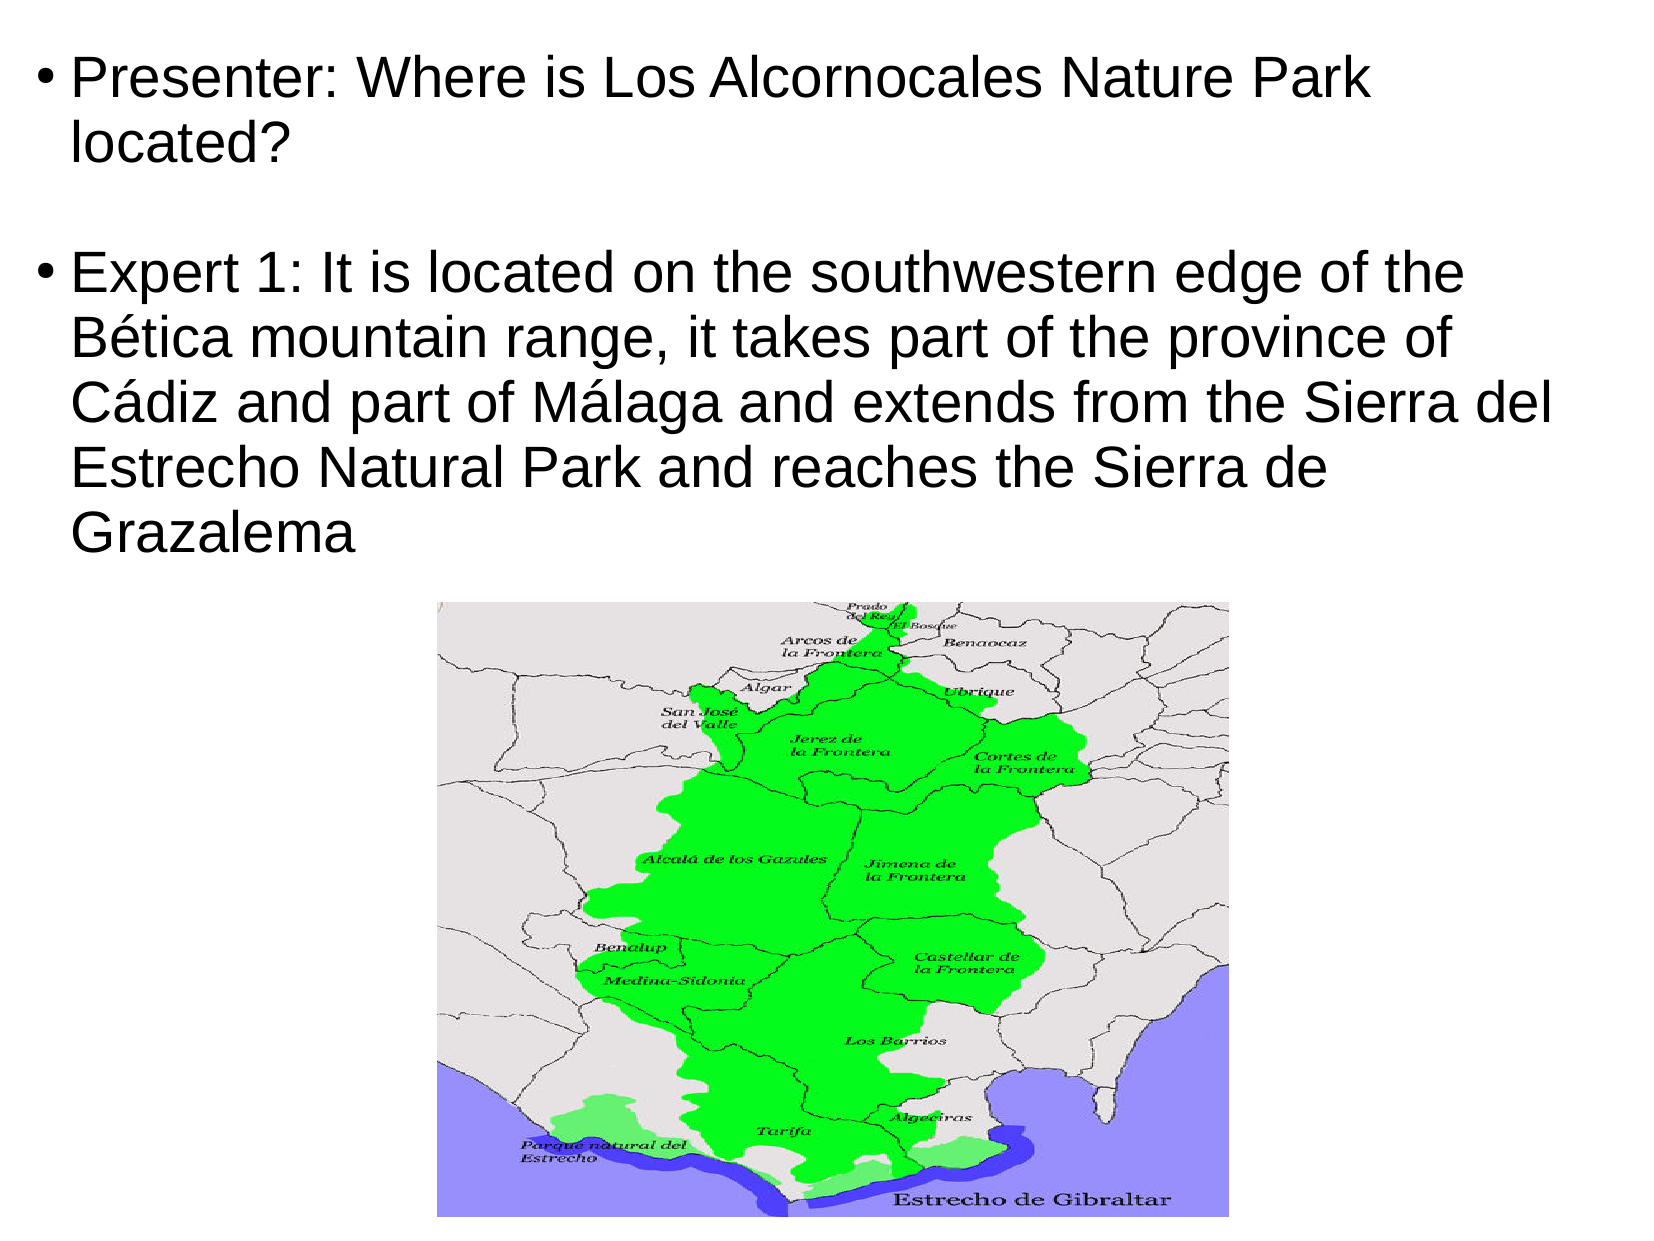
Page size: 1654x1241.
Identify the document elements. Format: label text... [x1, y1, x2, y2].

picture [437, 602, 1229, 1217]
subtitle Presenter: Where is Los Alcornocales Nature Park located? Expert 1: It is located on the southwestern edge of the Bética mountain range, it takes part of the province of Cádiz and part of Málaga and extends from the Sierra del Estrecho Natural Park and reaches the Sierra de Grazalema [35, 0, 1607, 1146]
